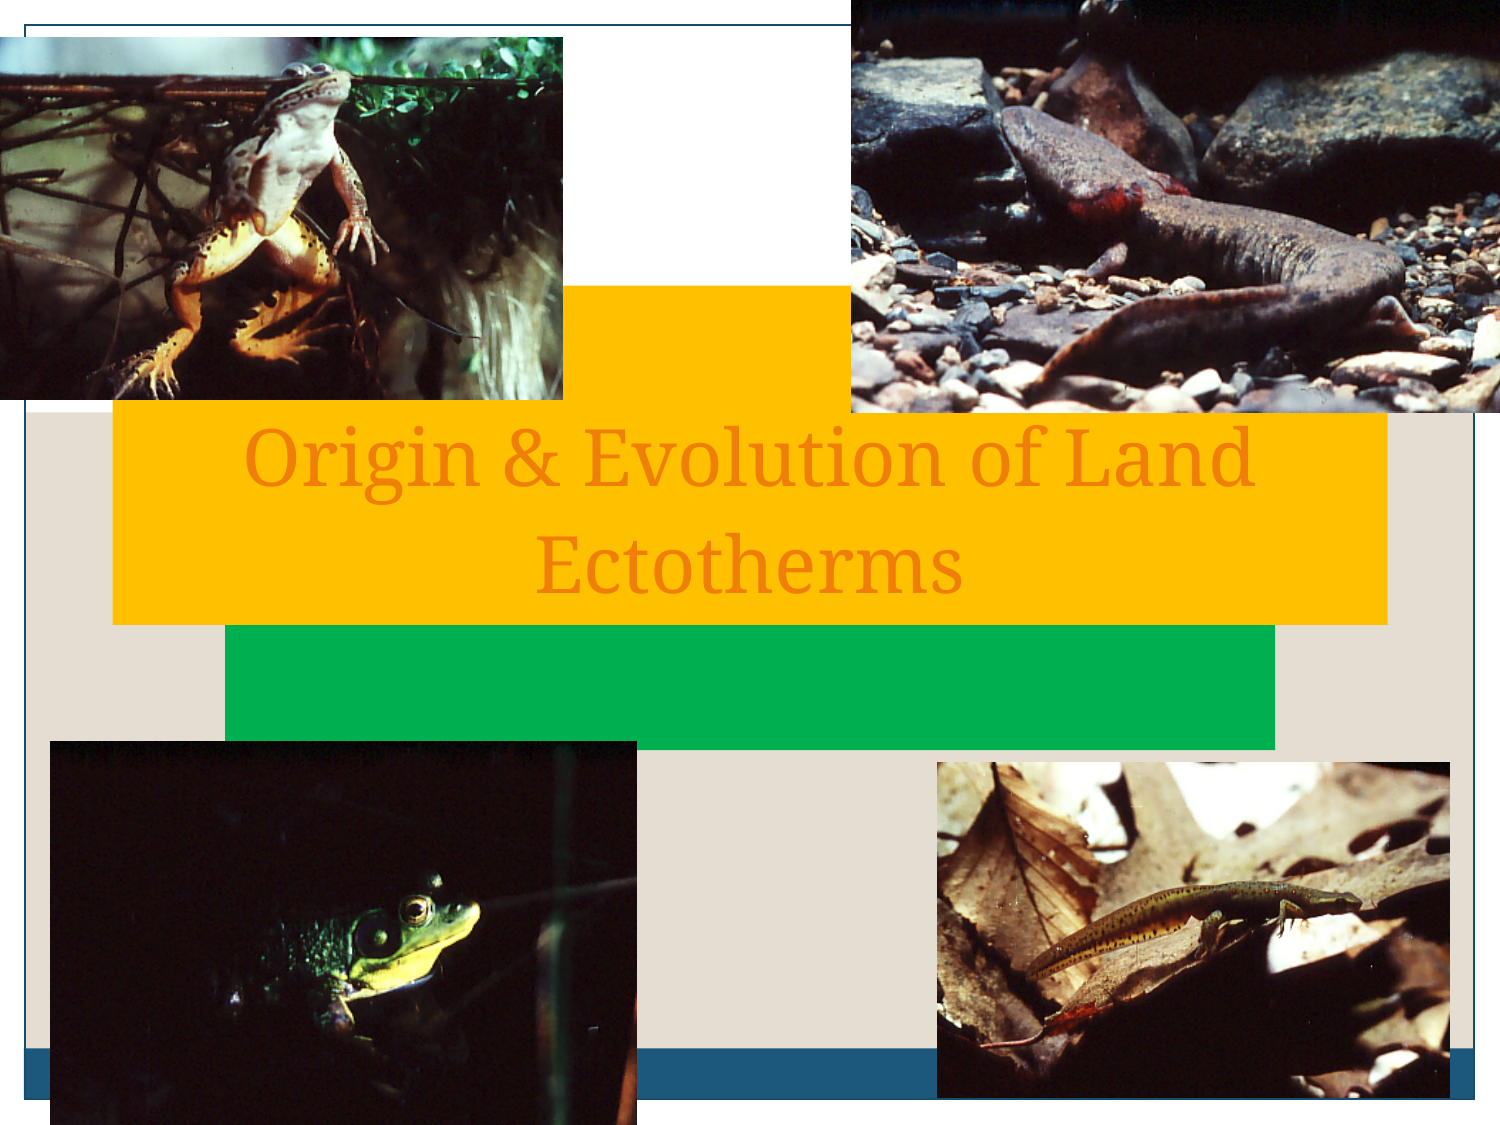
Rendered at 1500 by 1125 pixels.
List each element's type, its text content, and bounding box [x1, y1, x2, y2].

picture [851, 0, 1500, 413]
picture [50, 741, 637, 1125]
picture [0, 37, 563, 400]
title Origin & Evolution of Land Ectotherms [112, 324, 1388, 625]
text_box B.SC(H) ZOOLOGY PART II [225, 625, 1276, 751]
picture [937, 762, 1450, 1098]
